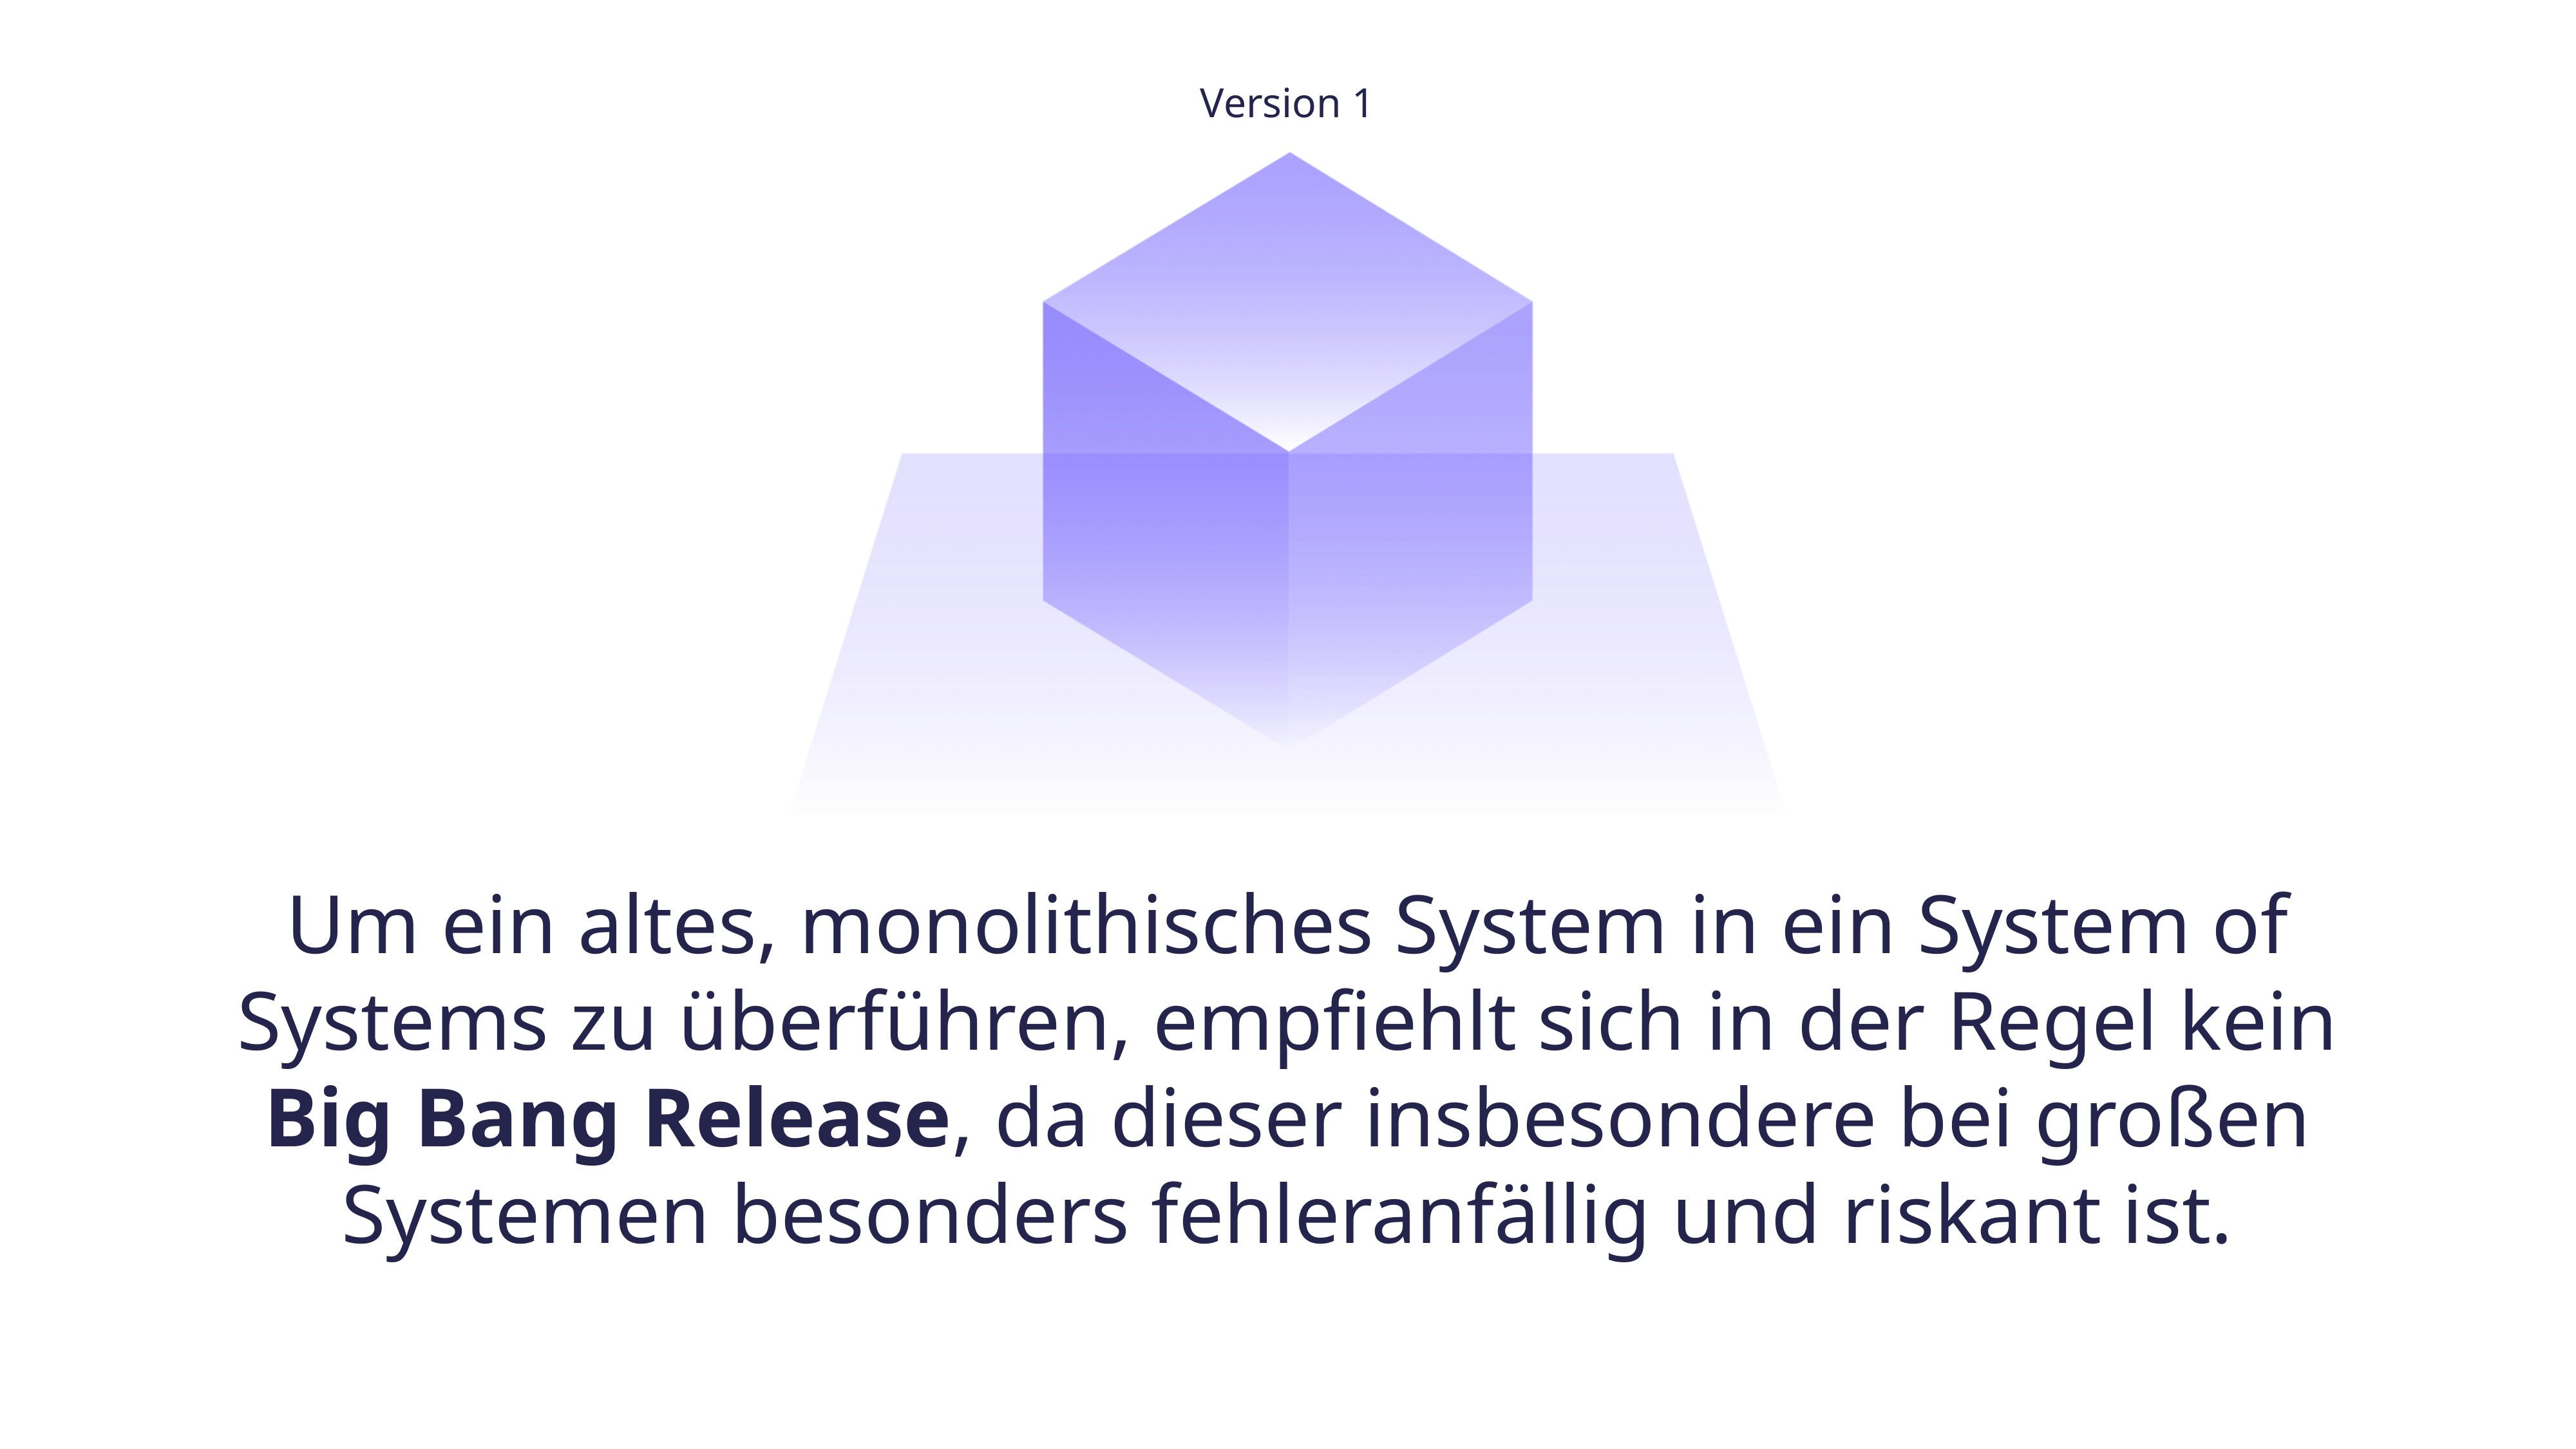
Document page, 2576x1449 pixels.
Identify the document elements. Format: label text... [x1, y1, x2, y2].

list Um ein altes, monolithisches System in ein System of Systems zu überführen, empfiehlt sich in der Regel kein Big Bang Release, da dieser insbesondere bei großen Systemen besonders fehleranfällig und riskant ist. [189, 781, 2387, 1350]
text_box Version 1 [1195, 71, 1381, 131]
picture [787, 152, 1789, 822]
